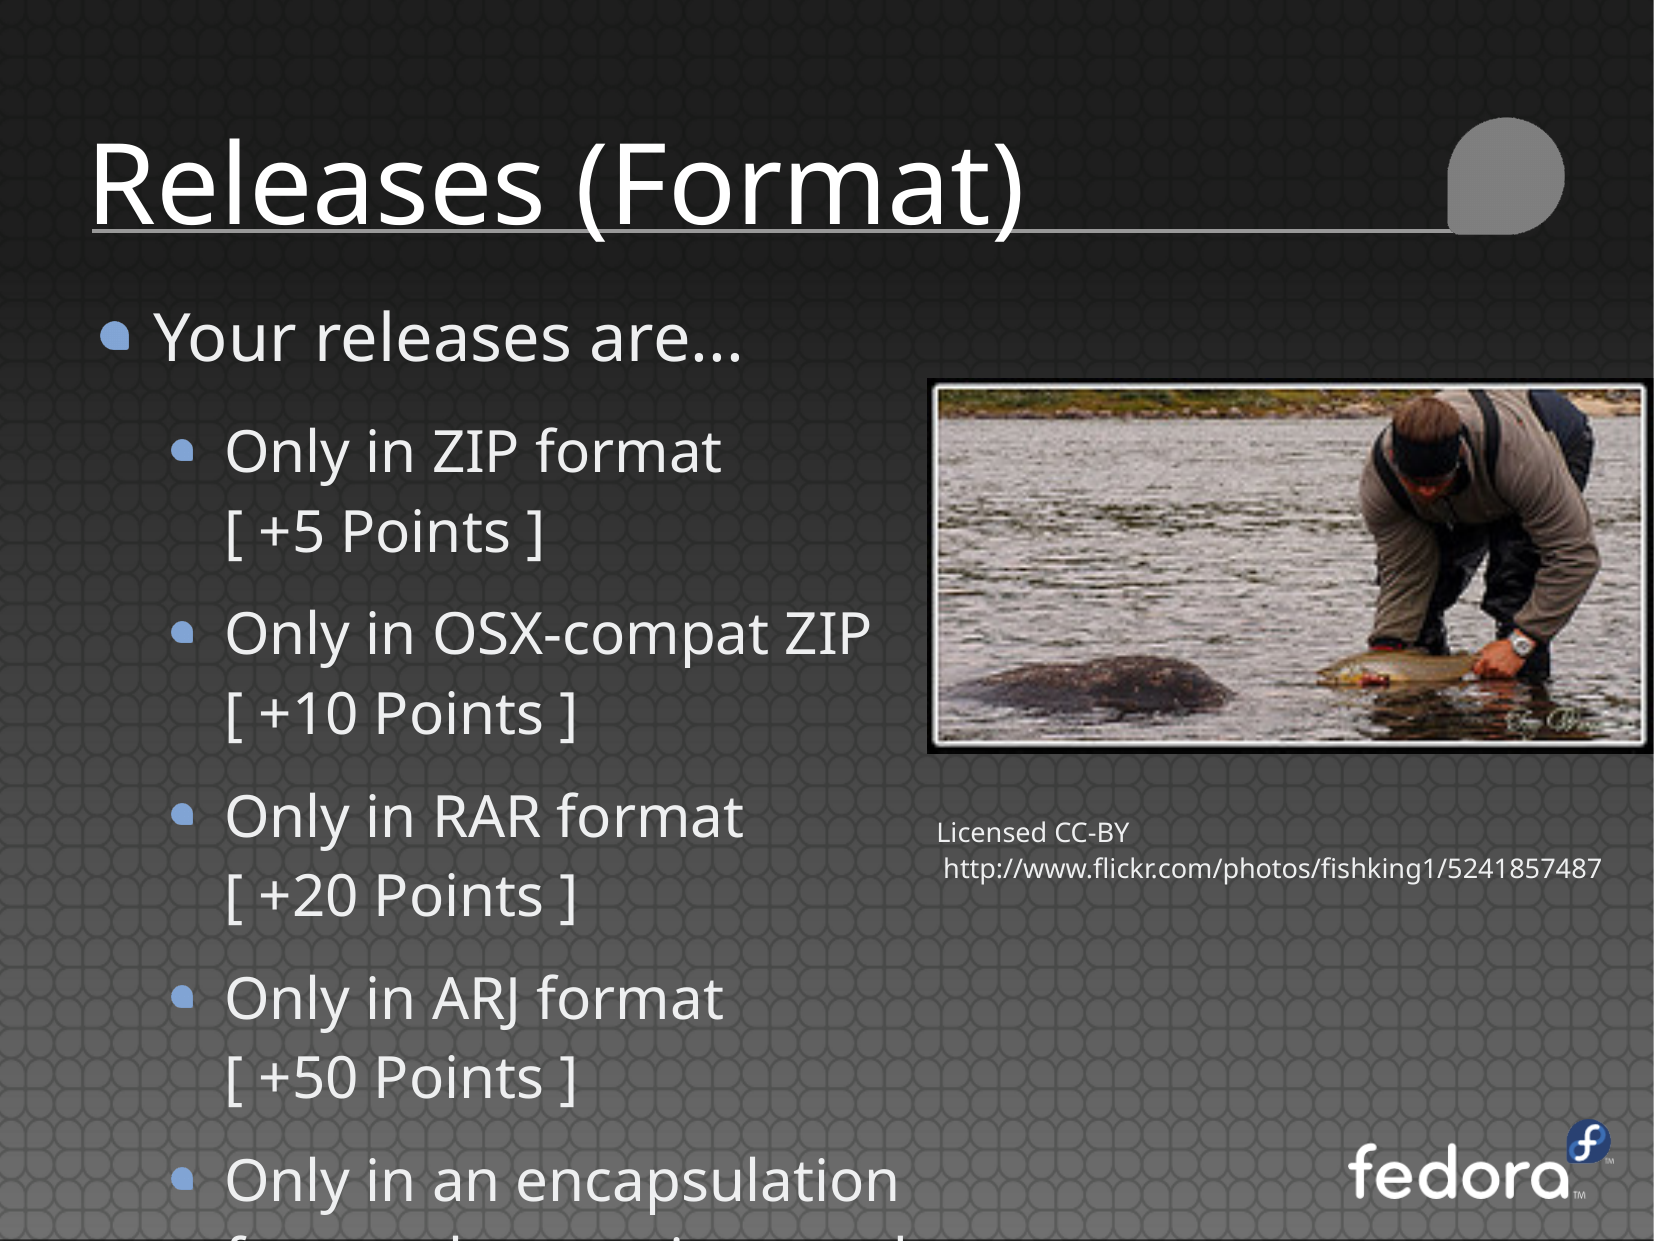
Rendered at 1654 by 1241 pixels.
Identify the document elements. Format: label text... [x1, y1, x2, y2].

title Releases (Format) [86, 112, 1576, 249]
picture [0, 0, 1654, 1241]
text_box Licensed CC-BY http://www.flickr.com/photos/fishking1/5241857487 [933, 805, 1606, 884]
list Your releases are... Only in ZIP format [ +5 Points ] Only in OSX-compat ZIP [ +10 Points ] Only in RAR format [ +20 Points ] Only in ARJ format [ +50 Points ] Only in an encapsulation format that you invented [ +100 Points ] [82, 290, 952, 1238]
